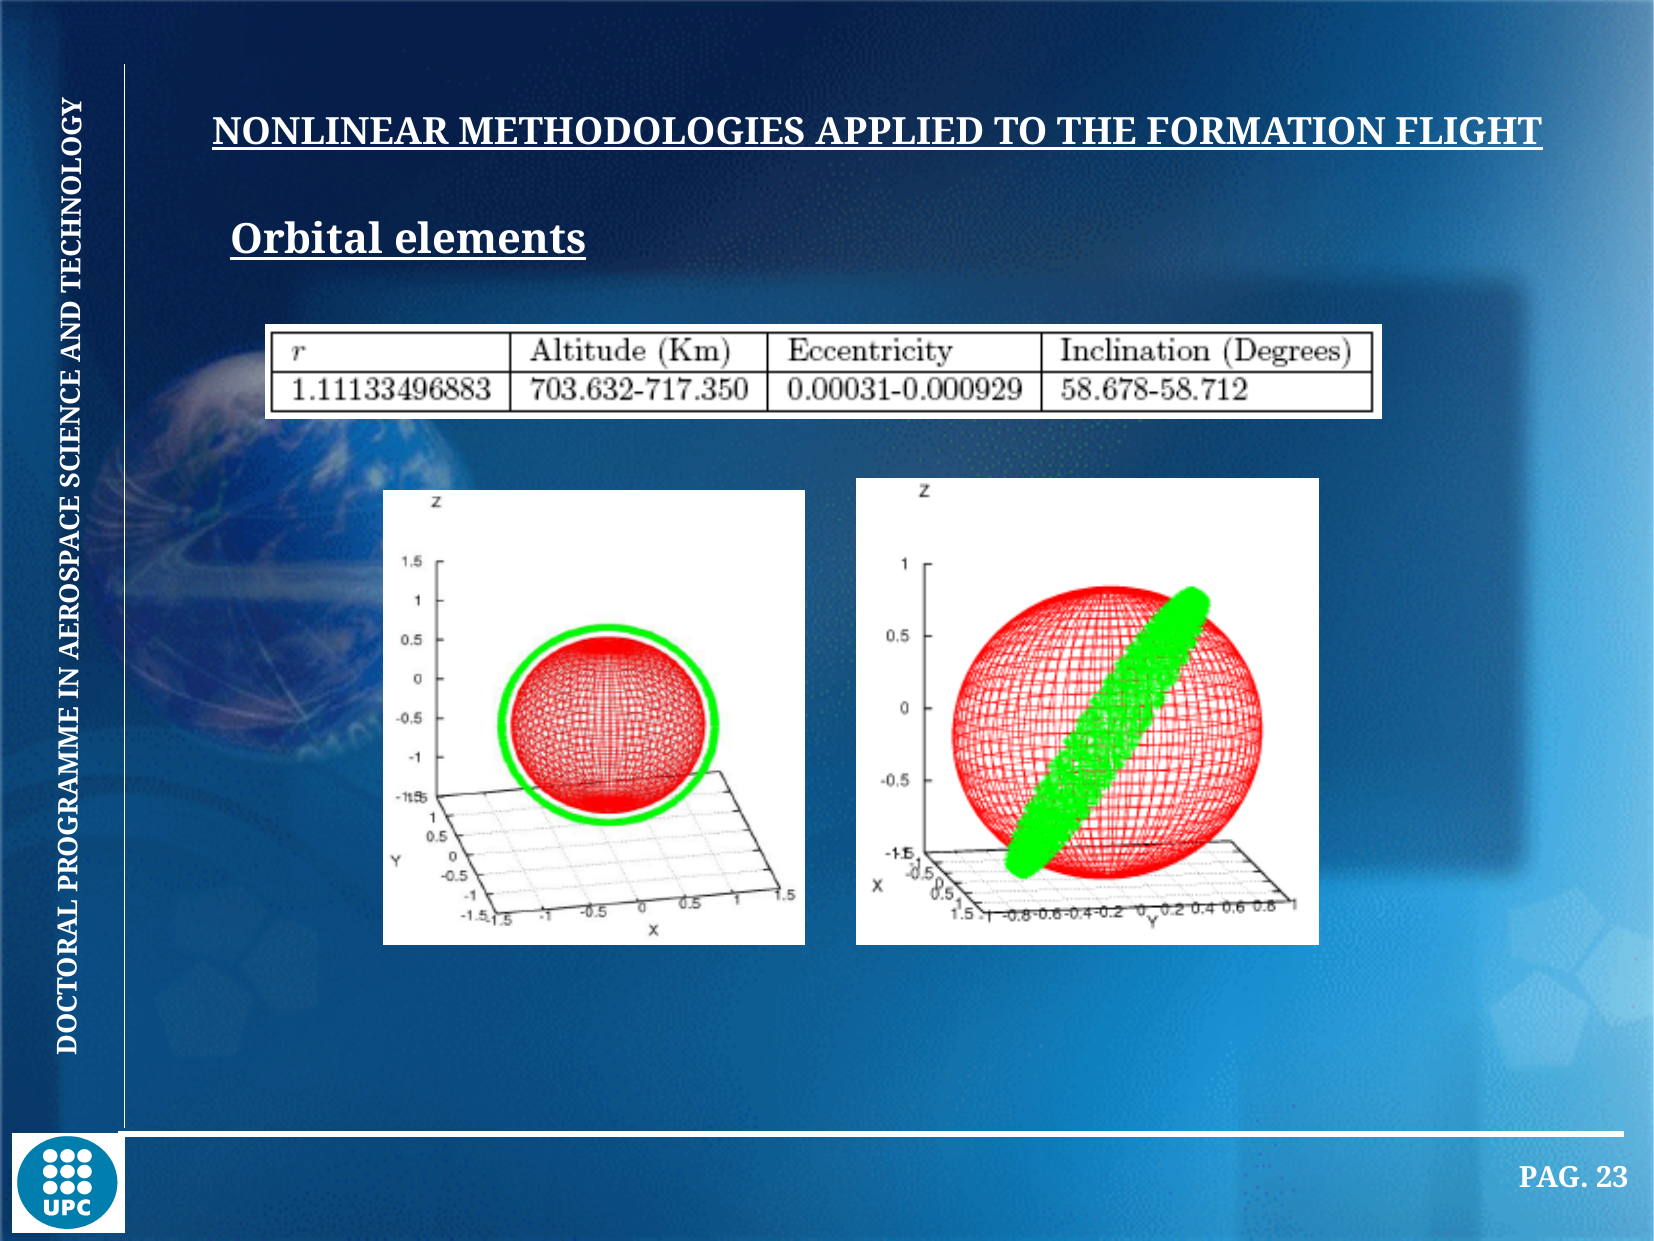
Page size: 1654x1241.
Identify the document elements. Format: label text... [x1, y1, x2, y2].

title NONLINEAR METHODOLOGIES APPLIED TO THE FORMATION FLIGHT [118, 56, 1625, 178]
title Orbital elements [230, 178, 827, 298]
title PAG. 23 [1505, 1116, 1642, 1237]
picture [0, 0, 1654, 1241]
title DOCTORAL PROGRAMME IN AEROSPACE SCIENCE AND TECHNOLOGY [8, 88, 124, 1064]
subtitle [177, 620, 1182, 1061]
